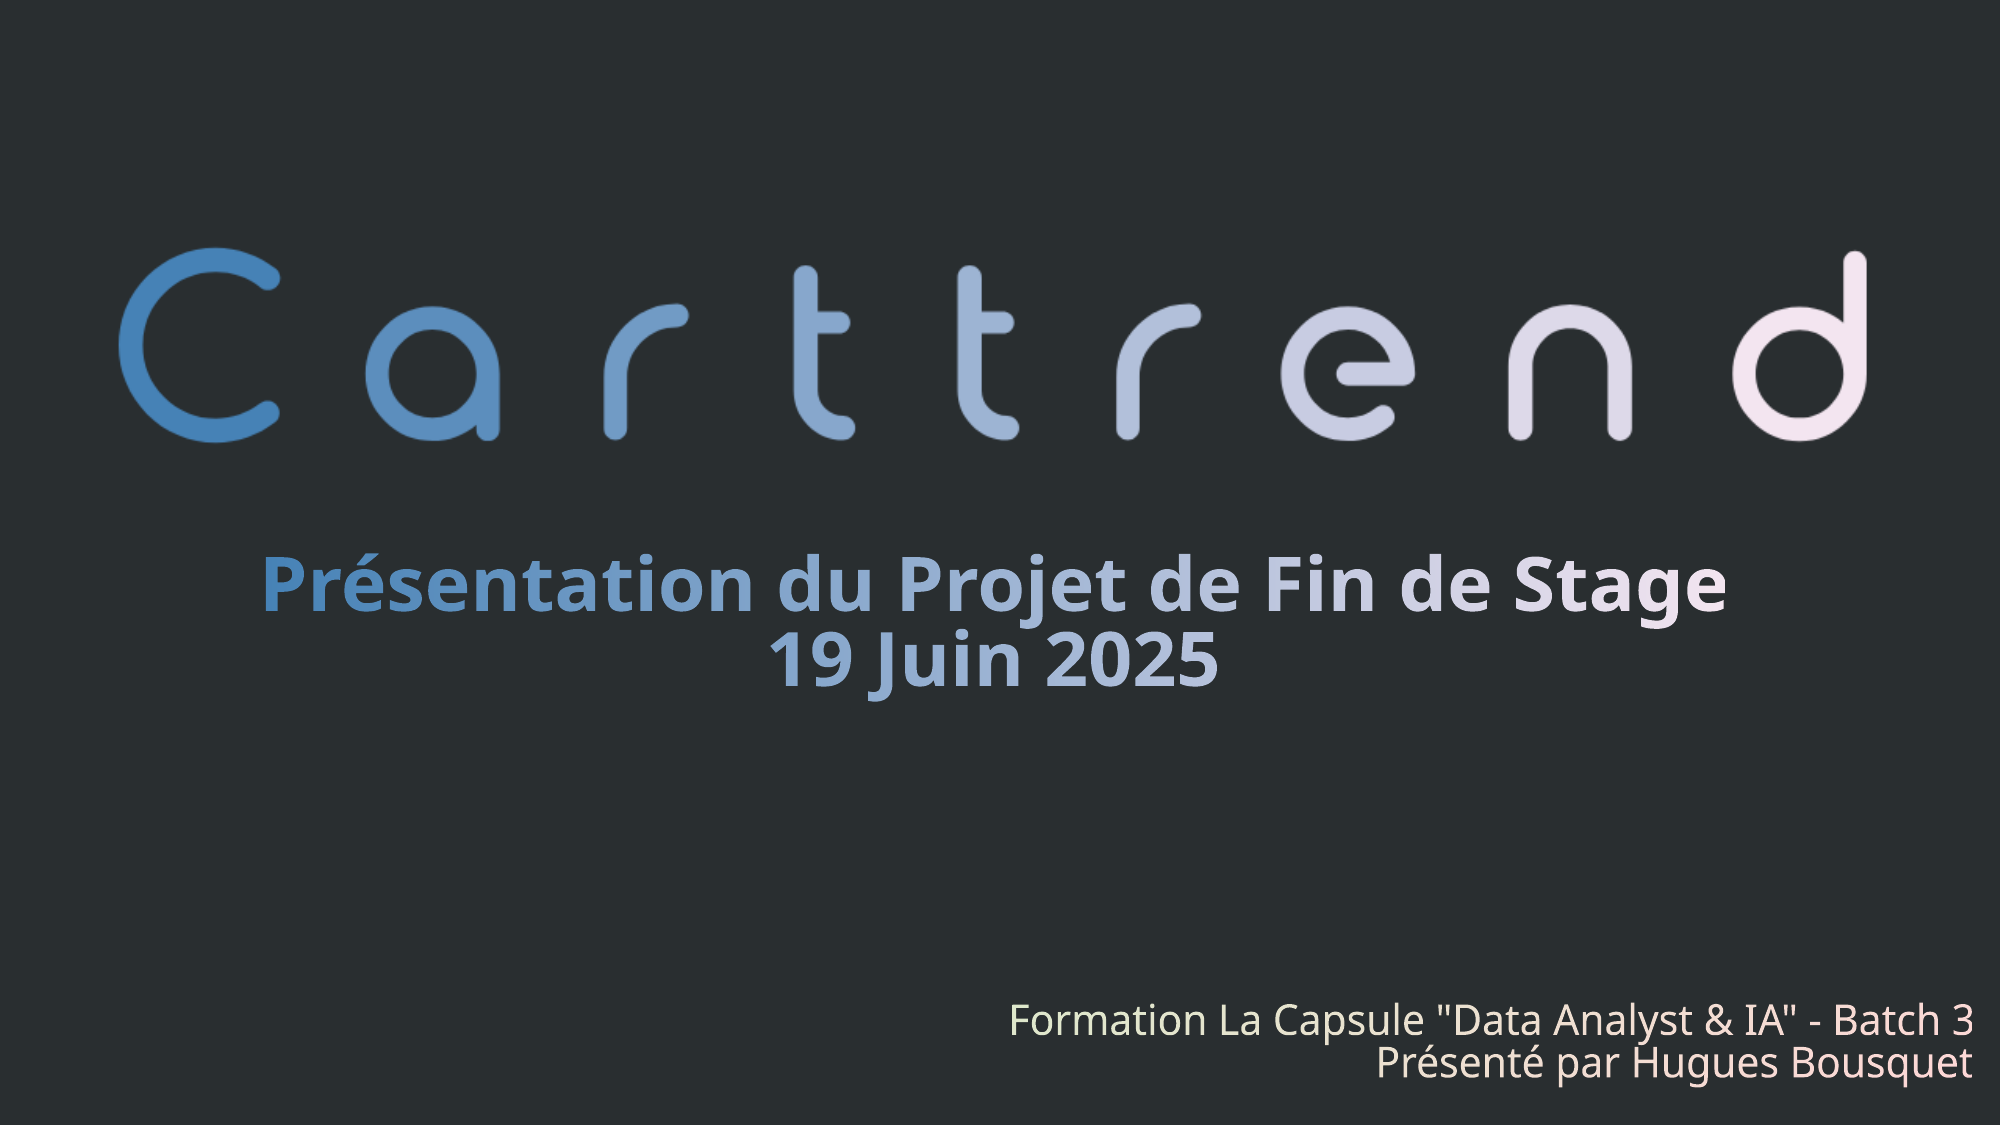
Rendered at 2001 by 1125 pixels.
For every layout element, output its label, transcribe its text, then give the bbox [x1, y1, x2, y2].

text_box Présentation du Projet de Fin de Stage 19 Juin 2025 [265, 557, 304, 611]
text_box Présentation du Projet de Fin de Stage 19 Juin 2025 [1268, 557, 1301, 611]
text_box Présentation du Projet de Fin de Stage 19 Juin 2025 [830, 569, 870, 612]
text_box Présentation du Projet de Fin de Stage 19 Juin 2025 [476, 569, 516, 611]
text_box Présentation du Projet de Fin de Stage 19 Juin 2025 [902, 557, 941, 611]
text_box Présentation du Projet de Fin de Stage 19 Juin 2025 [1556, 561, 1587, 612]
text_box Présentation du Projet de Fin de Stage 19 Juin 2025 [1516, 556, 1552, 612]
text_box Présentation du Projet de Fin de Stage 19 Juin 2025 [1052, 569, 1091, 612]
text_box Présentation du Projet de Fin de Stage 19 Juin 2025 [1687, 569, 1725, 612]
text_box Présentation du Projet de Fin de Stage 19 Juin 2025 [905, 644, 945, 687]
text_box Présentation du Projet de Fin de Stage 19 Juin 2025 [979, 644, 1019, 686]
text_box Présentation du Projet de Fin de Stage 19 Juin 2025 [779, 553, 819, 612]
text_box Présentation du Projet de Fin de Stage 19 Juin 2025 [711, 569, 751, 611]
text_box Présentation du Projet de Fin de Stage 19 Juin 2025 [313, 569, 341, 611]
text_box Présentation du Projet de Fin de Stage 19 Juin 2025 [1151, 553, 1191, 612]
picture [58, 123, 1942, 554]
text_box Présentation du Projet de Fin de Stage 19 Juin 2025 [770, 632, 798, 686]
text_box Présentation du Projet de Fin de Stage 19 Juin 2025 [1638, 569, 1678, 629]
text_box Présentation du Projet de Fin de Stage 19 Juin 2025 [661, 569, 703, 612]
text_box Présentation du Projet de Fin de Stage 19 Juin 2025 [812, 631, 852, 687]
text_box Présentation du Projet de Fin de Stage 19 Juin 2025 [1091, 631, 1130, 687]
text_box Présentation du Projet de Fin de Stage 19 Juin 2025 [949, 569, 978, 611]
text_box Présentation du Projet de Fin de Stage 19 Juin 2025 [1020, 569, 1043, 629]
text_box Présentation du Projet de Fin de Stage 19 Juin 2025 [602, 561, 632, 612]
text_box Présentation du Projet de Fin de Stage 19 Juin 2025 [1450, 569, 1490, 612]
text_box Présentation du Projet de Fin de Stage 19 Juin 2025 [868, 632, 893, 702]
text_box Présentation du Projet de Fin de Stage 19 Juin 2025 [389, 569, 422, 612]
text_box Présentation du Projet de Fin de Stage 19 Juin 2025 [428, 569, 468, 612]
text_box Présentation du Projet de Fin de Stage 19 Juin 2025 [1135, 631, 1174, 686]
text_box Présentation du Projet de Fin de Stage 19 Juin 2025 [1199, 569, 1239, 612]
text_box Présentation du Projet de Fin de Stage 19 Juin 2025 [1591, 569, 1630, 612]
text_box Présentation du Projet de Fin de Stage 19 Juin 2025 [344, 569, 384, 612]
text_box Présentation du Projet de Fin de Stage 19 Juin 2025 [1401, 553, 1442, 612]
text_box Présentation du Projet de Fin de Stage 19 Juin 2025 [1180, 632, 1217, 687]
text_box Présentation du Projet de Fin de Stage 19 Juin 2025 [557, 569, 596, 612]
text_box Présentation du Projet de Fin de Stage 19 Juin 2025 [522, 561, 552, 612]
text_box Présentation du Projet de Fin de Stage 19 Juin 2025 [980, 569, 1022, 612]
text_box Présentation du Projet de Fin de Stage 19 Juin 2025 [1333, 569, 1373, 611]
text_box Présentation du Projet de Fin de Stage 19 Juin 2025 [1047, 631, 1086, 686]
text_box Présentation du Projet de Fin de Stage 19 Juin 2025 [1095, 561, 1126, 612]
